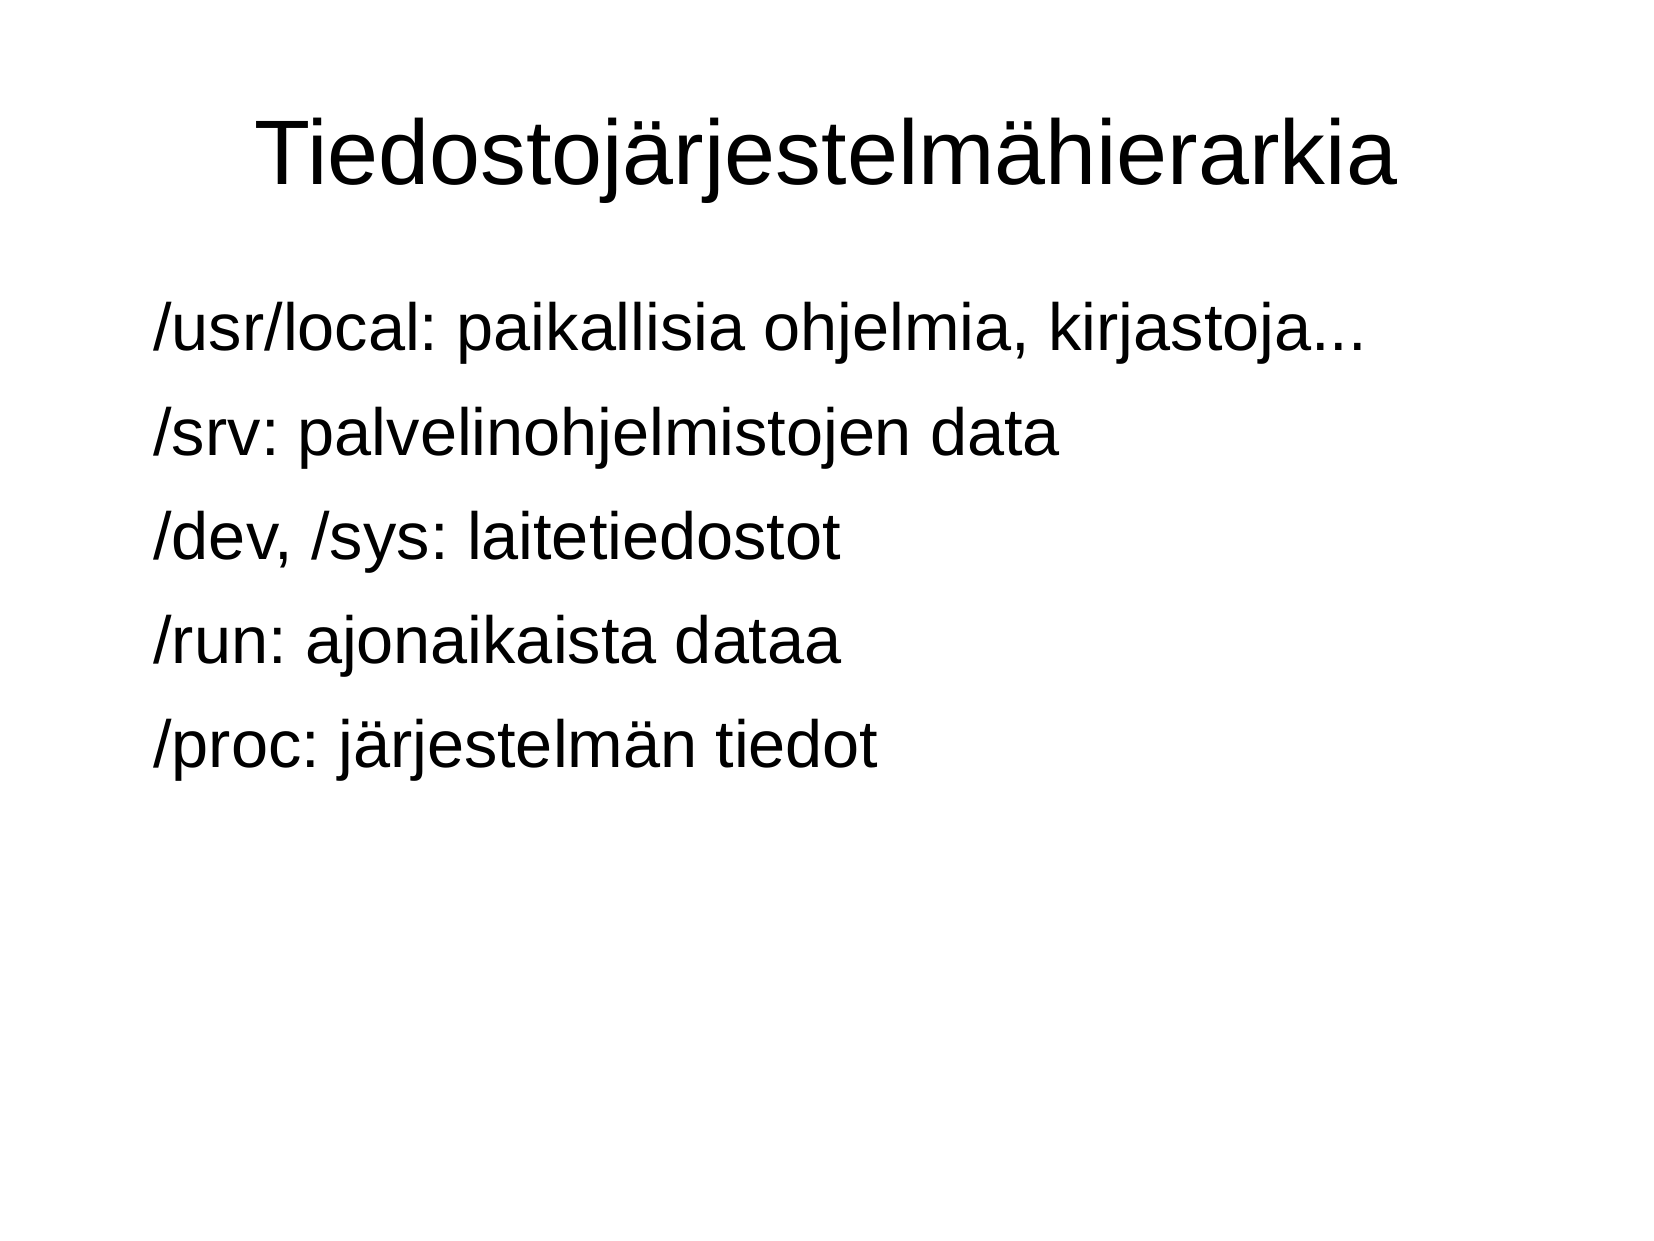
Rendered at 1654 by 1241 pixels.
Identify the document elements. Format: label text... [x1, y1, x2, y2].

list /usr/local: paikallisia ohjelmia, kirjastoja... /srv: palvelinohjelmistojen data /dev, /sys: laitetiedostot /run: ajonaikaista dataa /proc: järjestelmän tiedot [82, 290, 1571, 1010]
title Tiedostojärjestelmähierarkia [82, 49, 1571, 257]
